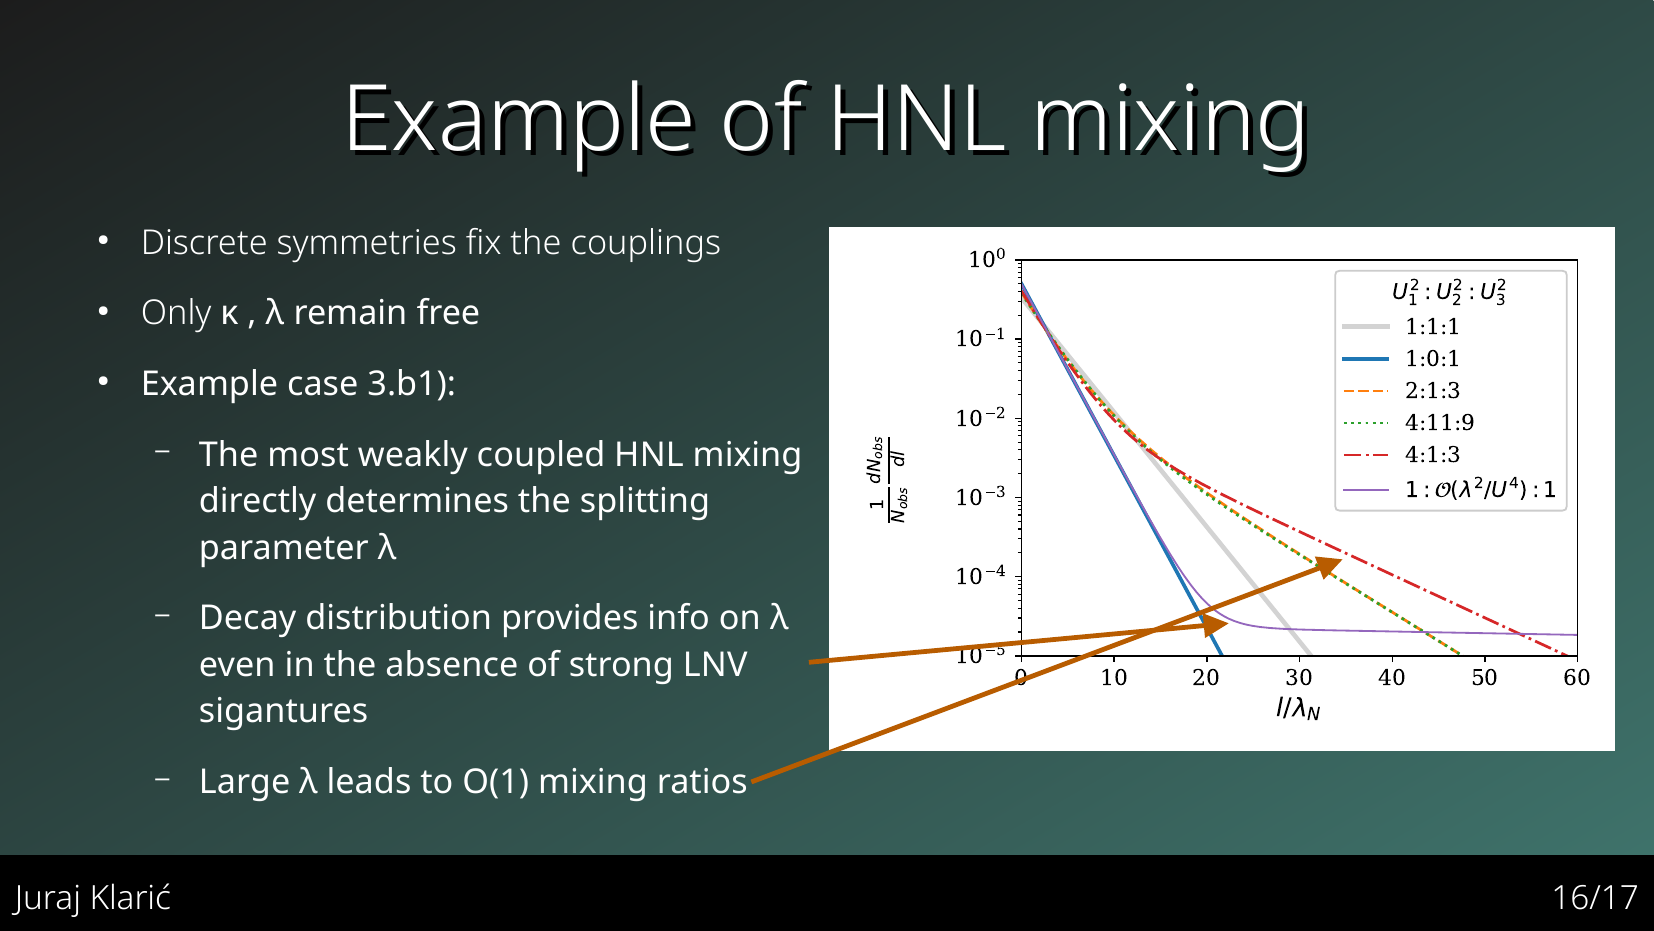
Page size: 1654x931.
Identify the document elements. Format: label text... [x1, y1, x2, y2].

title Example of HNL mixing [82, 37, 1571, 193]
picture [828, 635, 1132, 750]
picture [1178, 616, 1203, 625]
list Discrete symmetries fix the couplings Only κ , λ remain free Example case 3.b1): The most weakly coupled HNL mixing directly determines the splitting parameter λ Decay distribution provides info on λ even in the absence of strong LNV sigantures Large λ leads to O(1) mixing ratios [82, 217, 809, 814]
picture [828, 226, 1616, 752]
